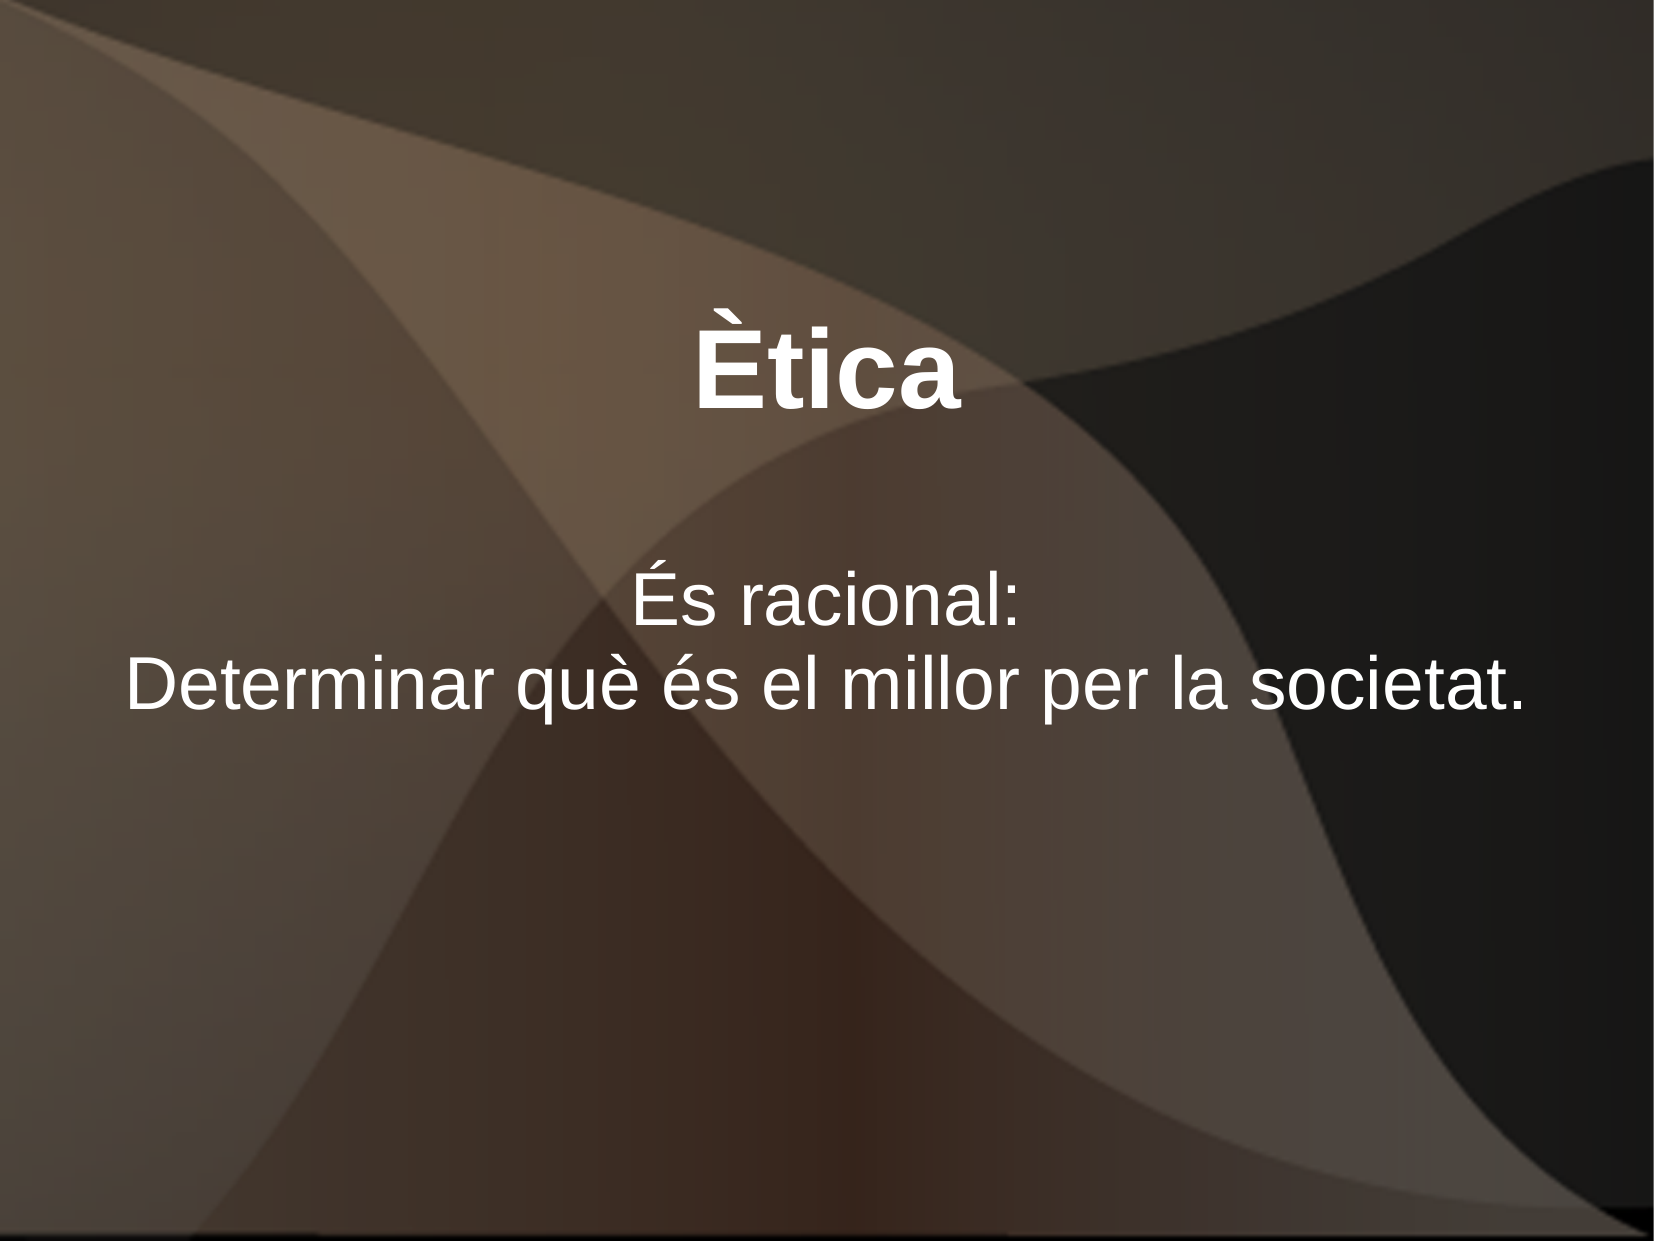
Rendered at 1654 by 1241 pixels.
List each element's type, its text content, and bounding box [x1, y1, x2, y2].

subtitle Ètica És racional: Determinar què és el millor per la societat. [82, 56, 1571, 1102]
picture [0, 0, 1654, 1241]
